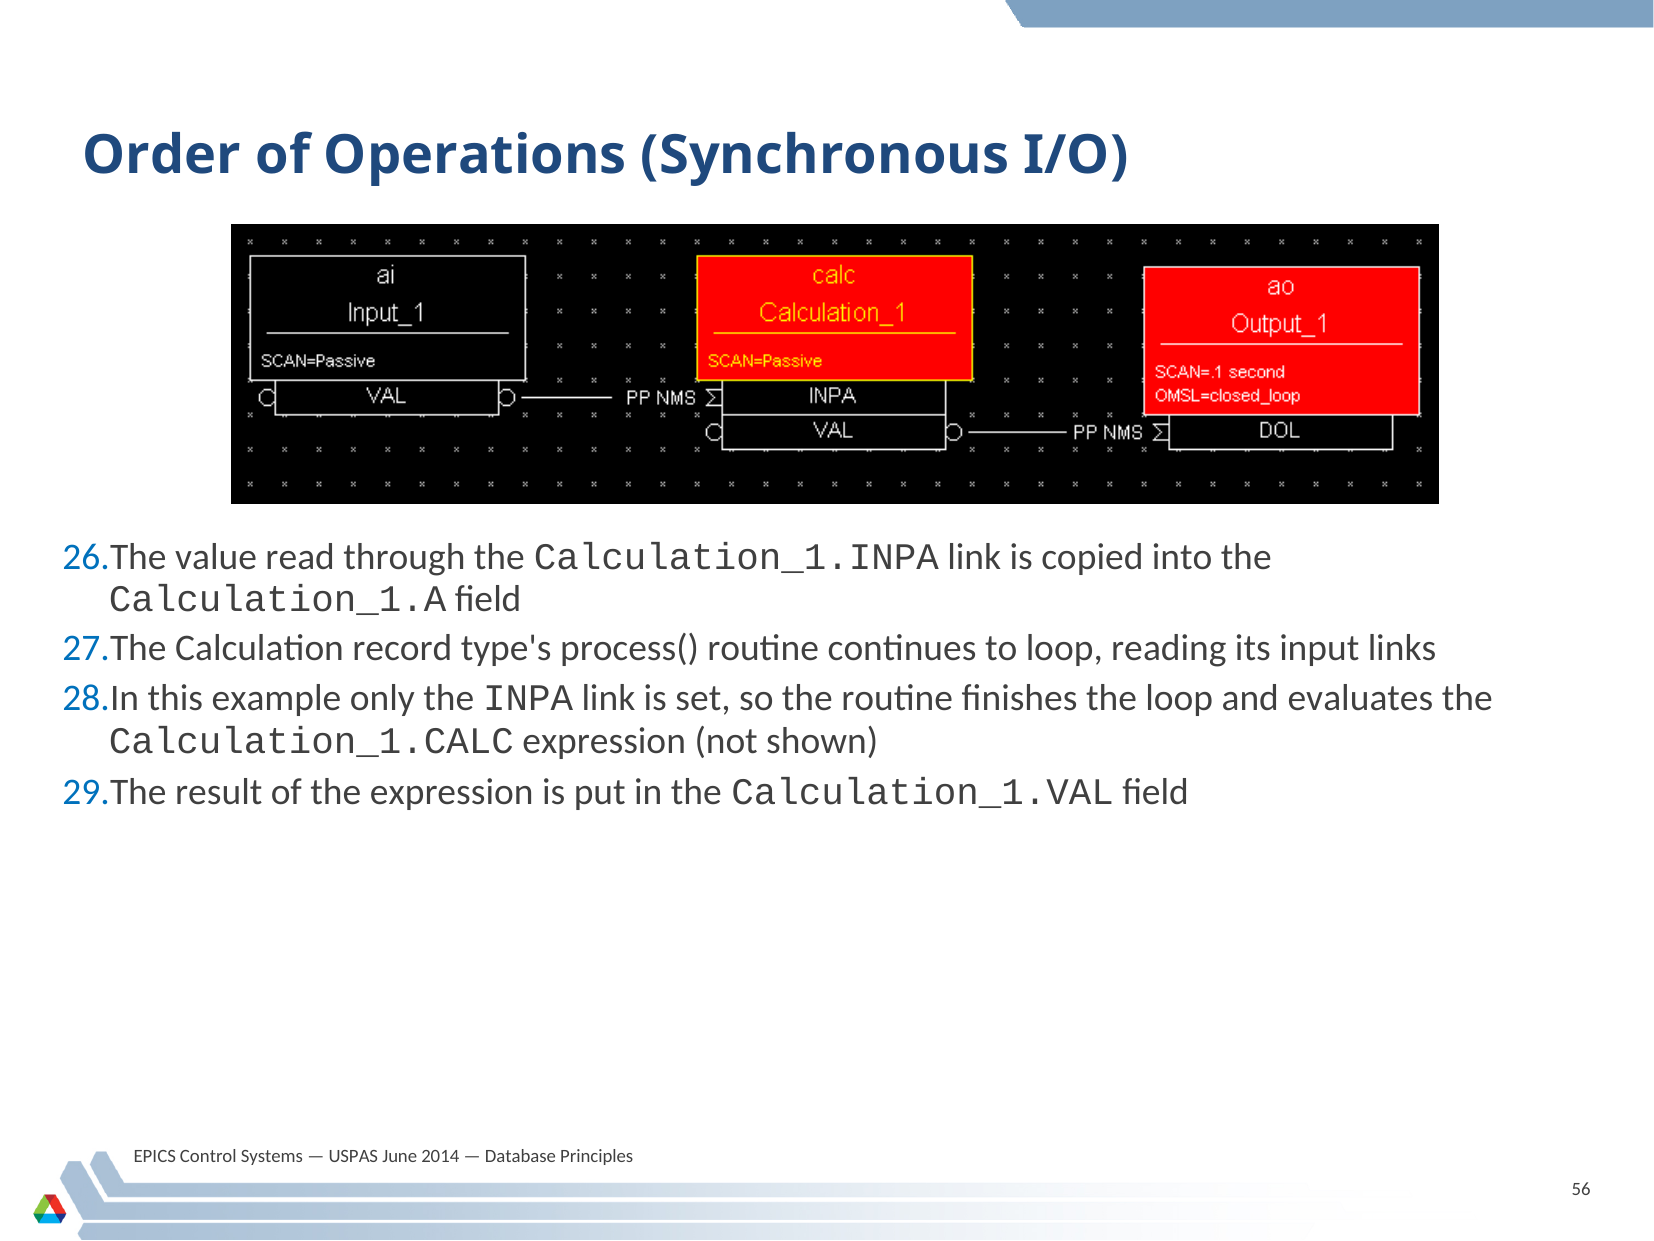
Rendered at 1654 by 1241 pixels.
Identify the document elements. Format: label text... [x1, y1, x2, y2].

picture [0, 1143, 1654, 1240]
title Order of Operations (Synchronous I/O) [82, 49, 1571, 257]
picture [231, 224, 1439, 504]
picture [0, 0, 1654, 29]
list The value read through the Calculation_1.INPA link is copied into the Calculation_1.A field The Calculation record type's process() routine continues to loop, reading its input links In this example only the INPA link is set, so the routine finishes the loop and evaluates the Calculation_1.CALC expression (not shown) The result of the expression is put in the Calculation_1.VAL field [62, 538, 1498, 847]
